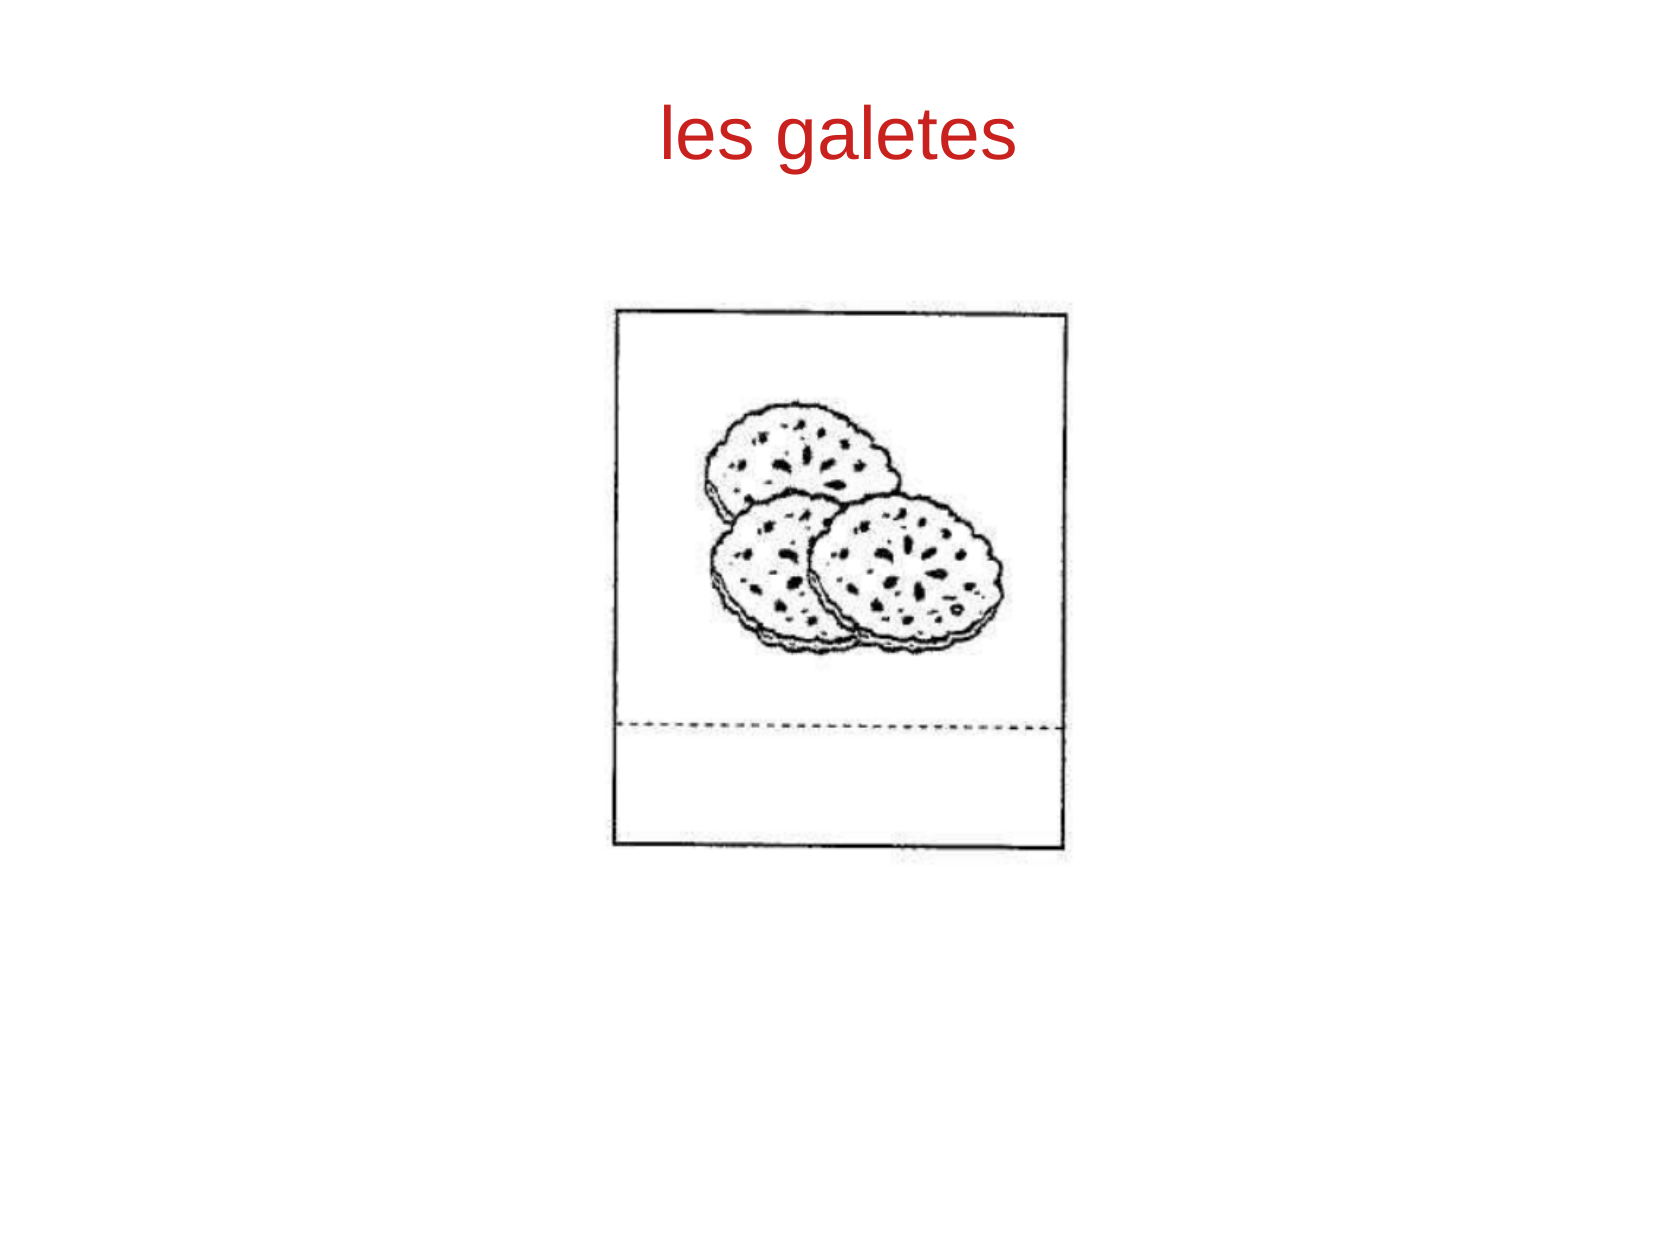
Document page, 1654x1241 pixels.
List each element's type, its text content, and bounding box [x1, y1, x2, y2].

picture [581, 291, 1094, 873]
text_box les galetes [389, 58, 1288, 201]
